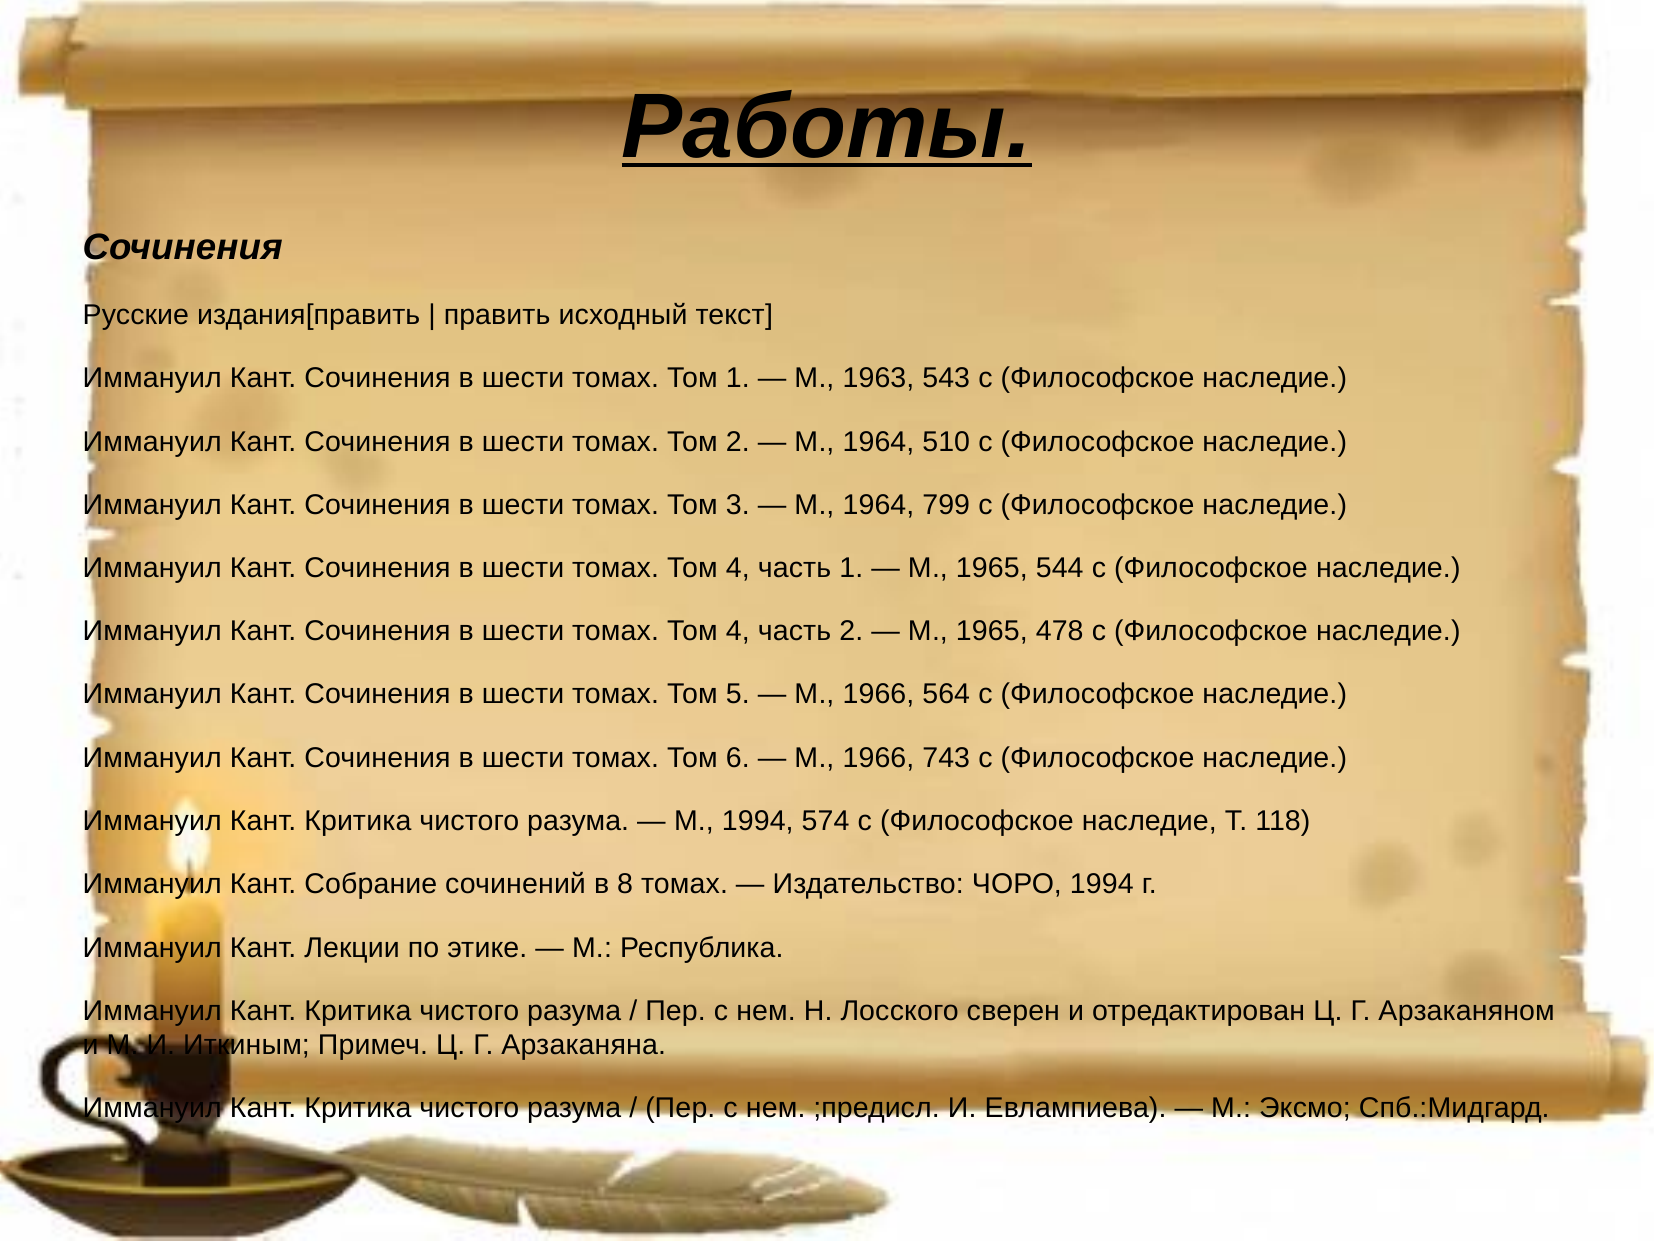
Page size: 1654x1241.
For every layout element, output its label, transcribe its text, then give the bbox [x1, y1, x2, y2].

list Сочинения Русские издания[править | править исходный текст] Иммануил Кант. Сочинения в шести томах. Том 1. — М., 1963, 543 с (Философское наследие.) Иммануил Кант. Сочинения в шести томах. Том 2. — М., 1964, 510 с (Философское наследие.) Иммануил Кант. Сочинения в шести томах. Том 3. — М., 1964, 799 с (Философское наследие.) Иммануил Кант. Сочинения в шести томах. Том 4, часть 1. — М., 1965, 544 с (Философское наследие.) Иммануил Кант. Сочинения в шести томах. Том 4, часть 2. — М., 1965, 478 с (Философское наследие.) Иммануил Кант. Сочинения в шести томах. Том 5. — М., 1966, 564 с (Философское наследие.) Иммануил Кант. Сочинения в шести томах. Том 6. — М., 1966, 743 с (Философское наследие.) Иммануил Кант. Критика чистого разума. — М., 1994, 574 с (Философское наследие, Т. 118) Иммануил Кант. Собрание сочинений в 8 томах. — Издательство: ЧОРО, 1994 г. Иммануил Кант. Лекции по этике. — М.: Республика. Иммануил Кант. Критика чистого разума / Пер. с нем. Н. Лосского сверен и отредактирован Ц. Г. Арзаканяном и М. И. Иткиным; Примеч. Ц. Г. Арзаканяна. Иммануил Кант. Критика чистого разума / (Пер. с нем. ;предисл. И. Евлампиева). — М.: Эксмо; Спб.:Мидгард. [82, 222, 1571, 1142]
title Работы. [82, 17, 1571, 222]
picture [0, 0, 1654, 1241]
